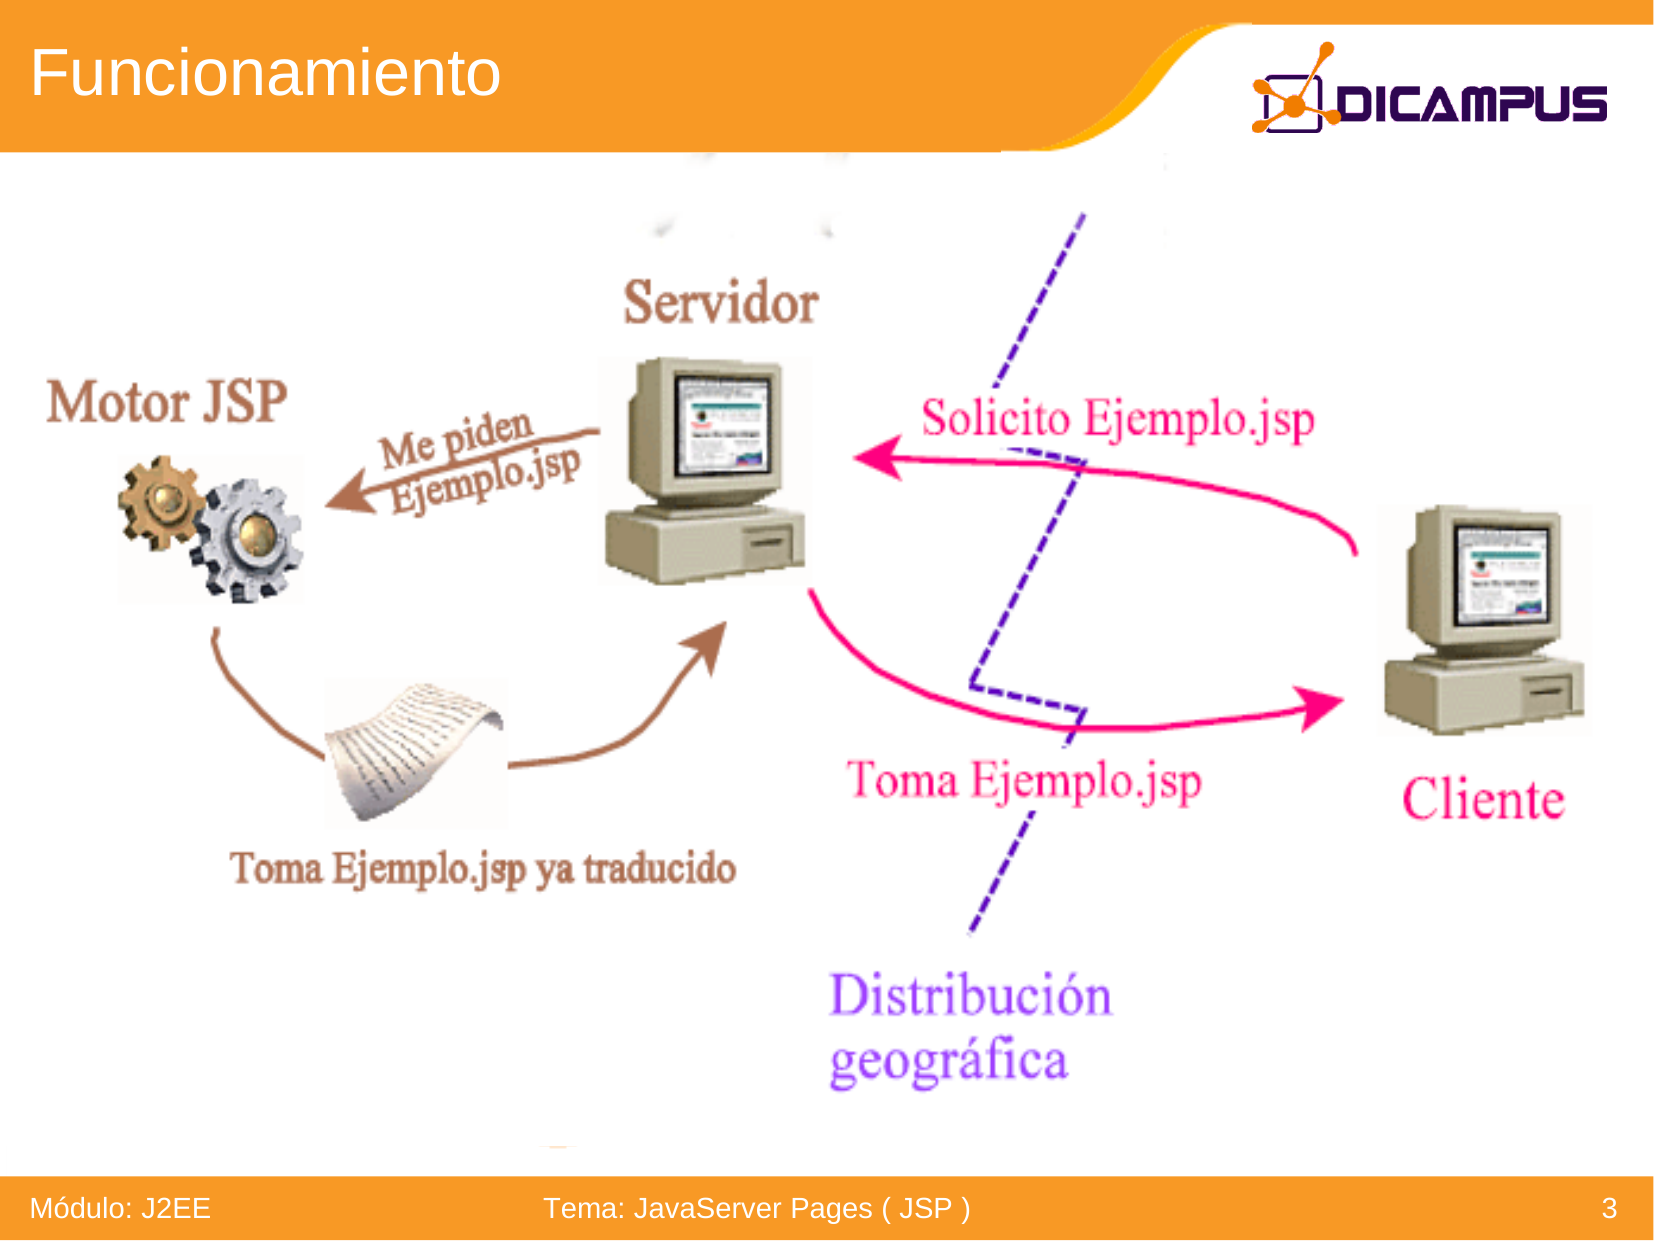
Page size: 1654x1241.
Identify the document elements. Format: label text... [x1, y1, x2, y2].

text_box <number> [1469, 1185, 1633, 1233]
text_box [0, 0, 1654, 153]
text_box Tema: JavaServer Pages ( JSP ) [543, 1192, 1447, 1225]
text_box Funcionamiento [29, 37, 1001, 111]
text_box [0, 1176, 1654, 1241]
text_box Módulo: J2EE [29, 1192, 473, 1225]
picture [0, 4, 1654, 1176]
